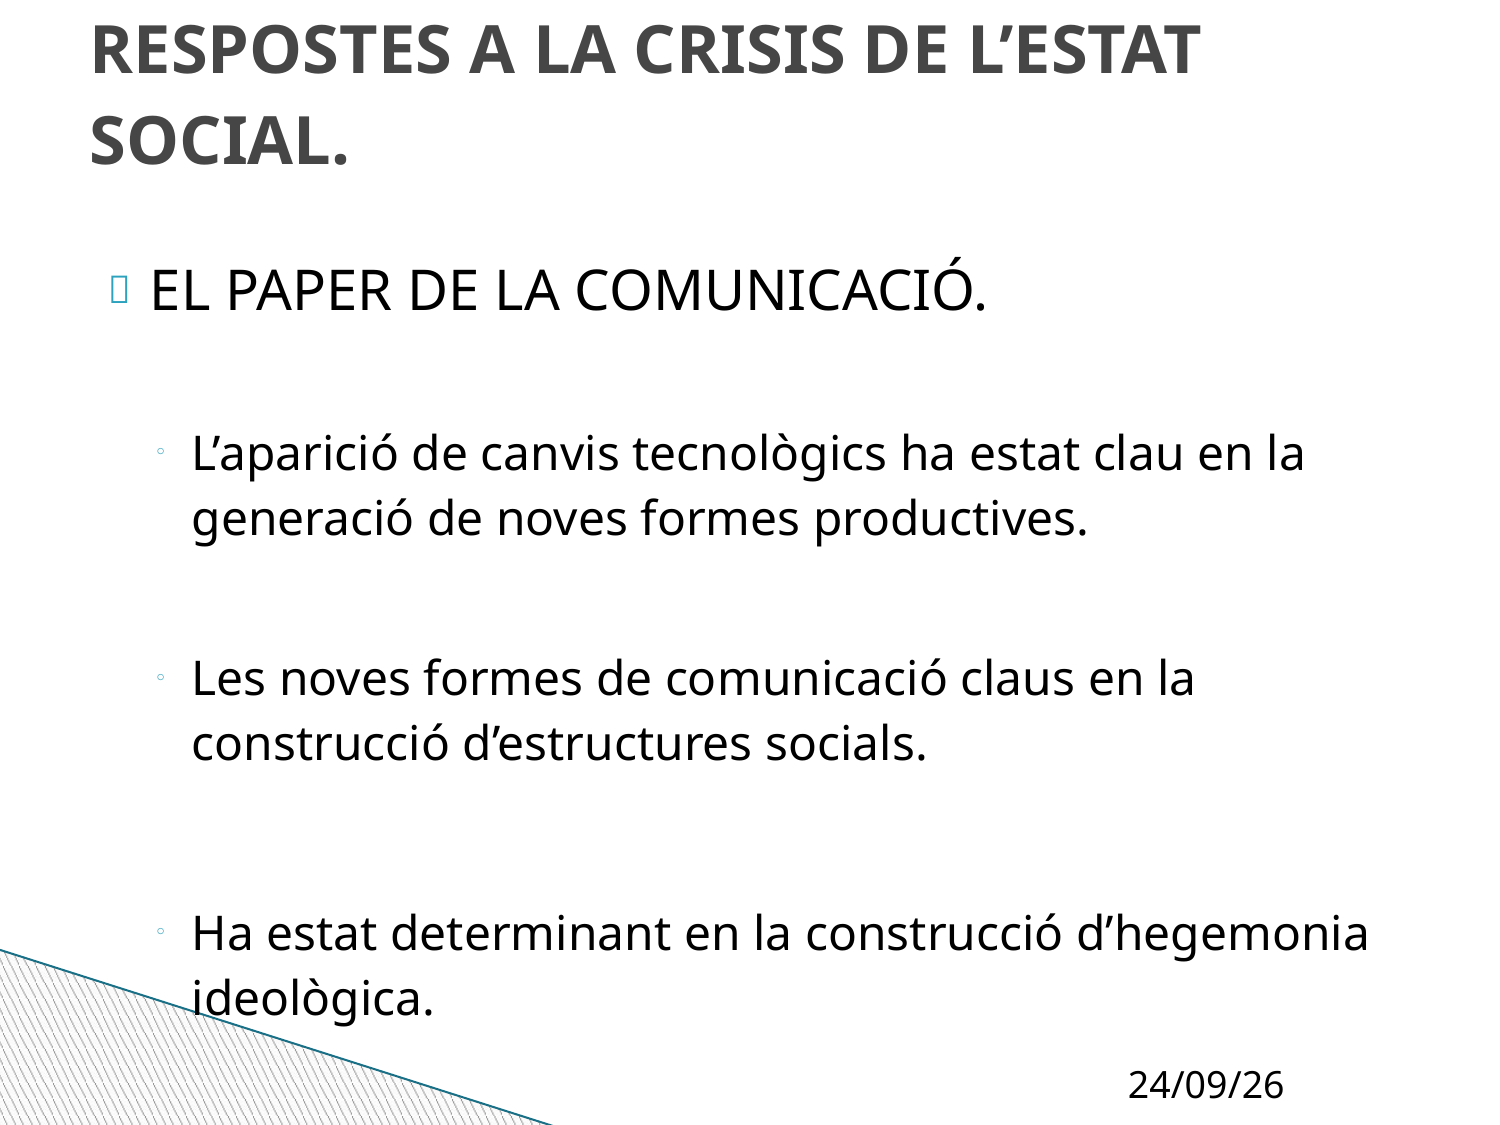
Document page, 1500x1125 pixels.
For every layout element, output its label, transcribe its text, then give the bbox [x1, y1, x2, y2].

title RESPOSTES A LA CRISIS DE L’ESTAT SOCIAL. [75, 45, 1425, 233]
list EL PAPER DE LA COMUNICACIÓ. L’aparició de canvis tecnològics ha estat clau en la generació de noves formes productives. Les noves formes de comunicació claus en la construcció d’estructures socials. Ha estat determinant en la construcció d’hegemonia ideològica. Cada cop és més evident que la comunicació és poder. [75, 243, 1425, 986]
picture [0, 952, 543, 1125]
